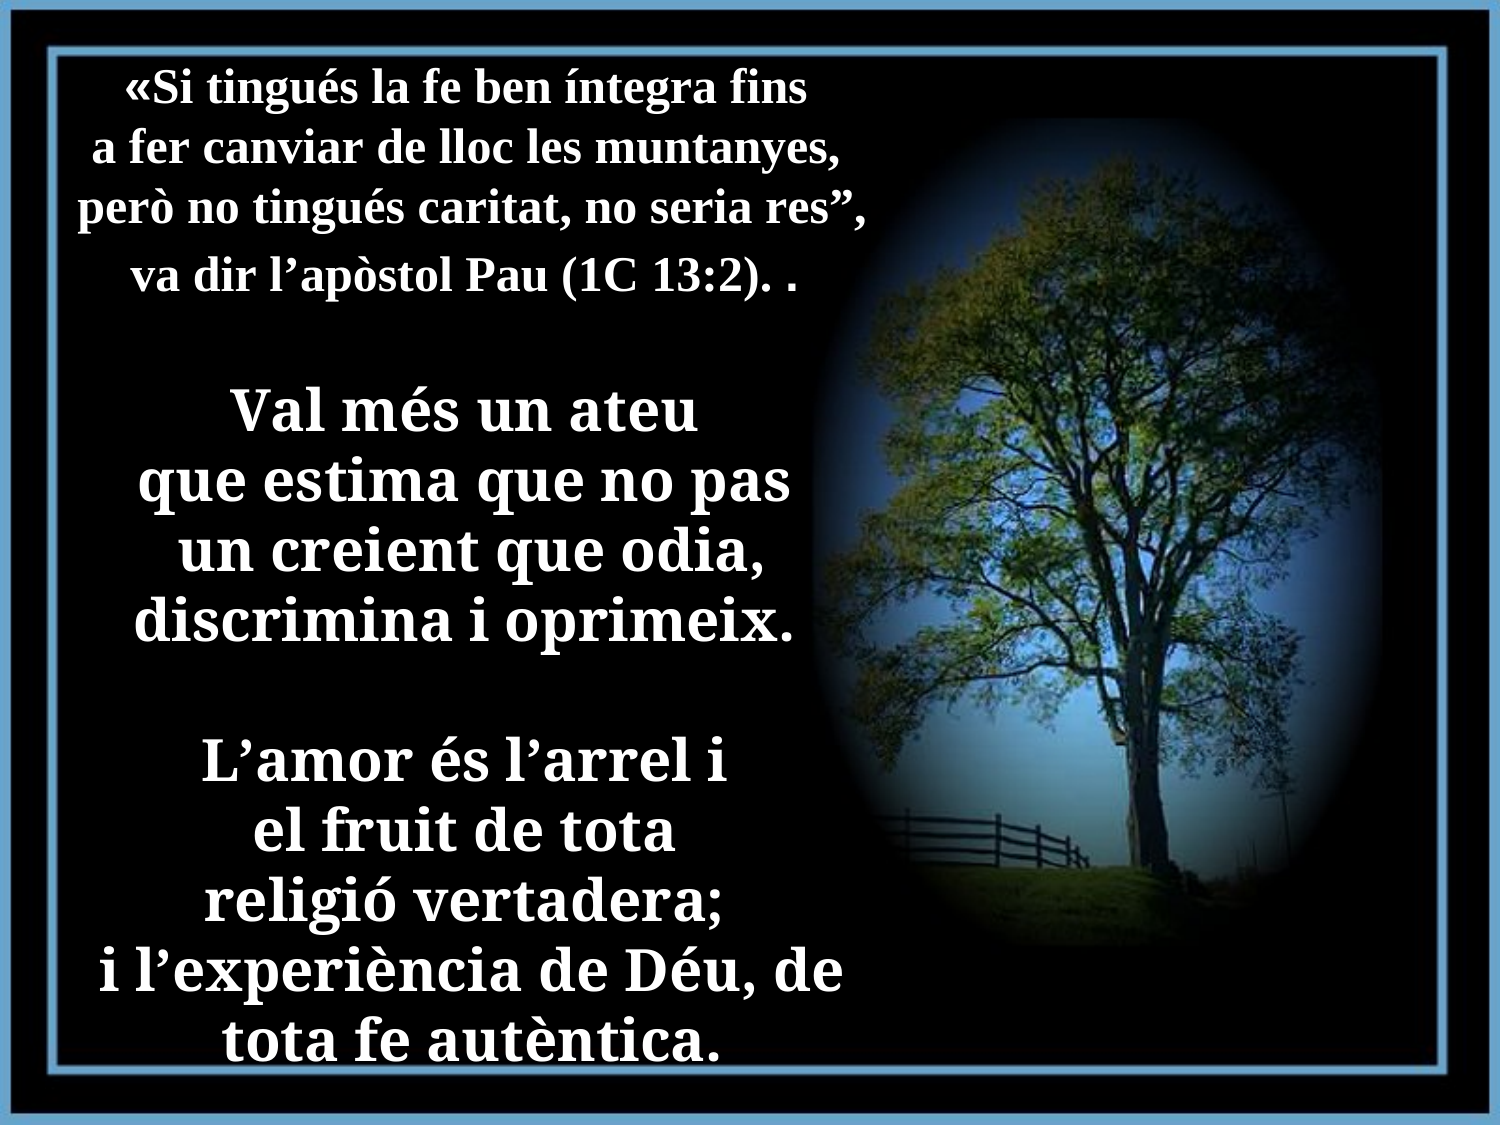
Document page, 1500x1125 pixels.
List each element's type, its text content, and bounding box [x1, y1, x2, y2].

text_box «Si tingués la fe ben íntegra fins a fer canviar de lloc les muntanyes, però no tingués caritat, no seria res”, va dir l’apòstol Pau (1C 13:2). . Val més un ateu que estima que no pas un creient que odia, discrimina i oprimeix. L’amor és l’arrel i el fruit de tota religió vertadera; i l’experiència de Déu, de tota fe autèntica. [59, 45, 886, 1081]
picture [0, 0, 1500, 1125]
